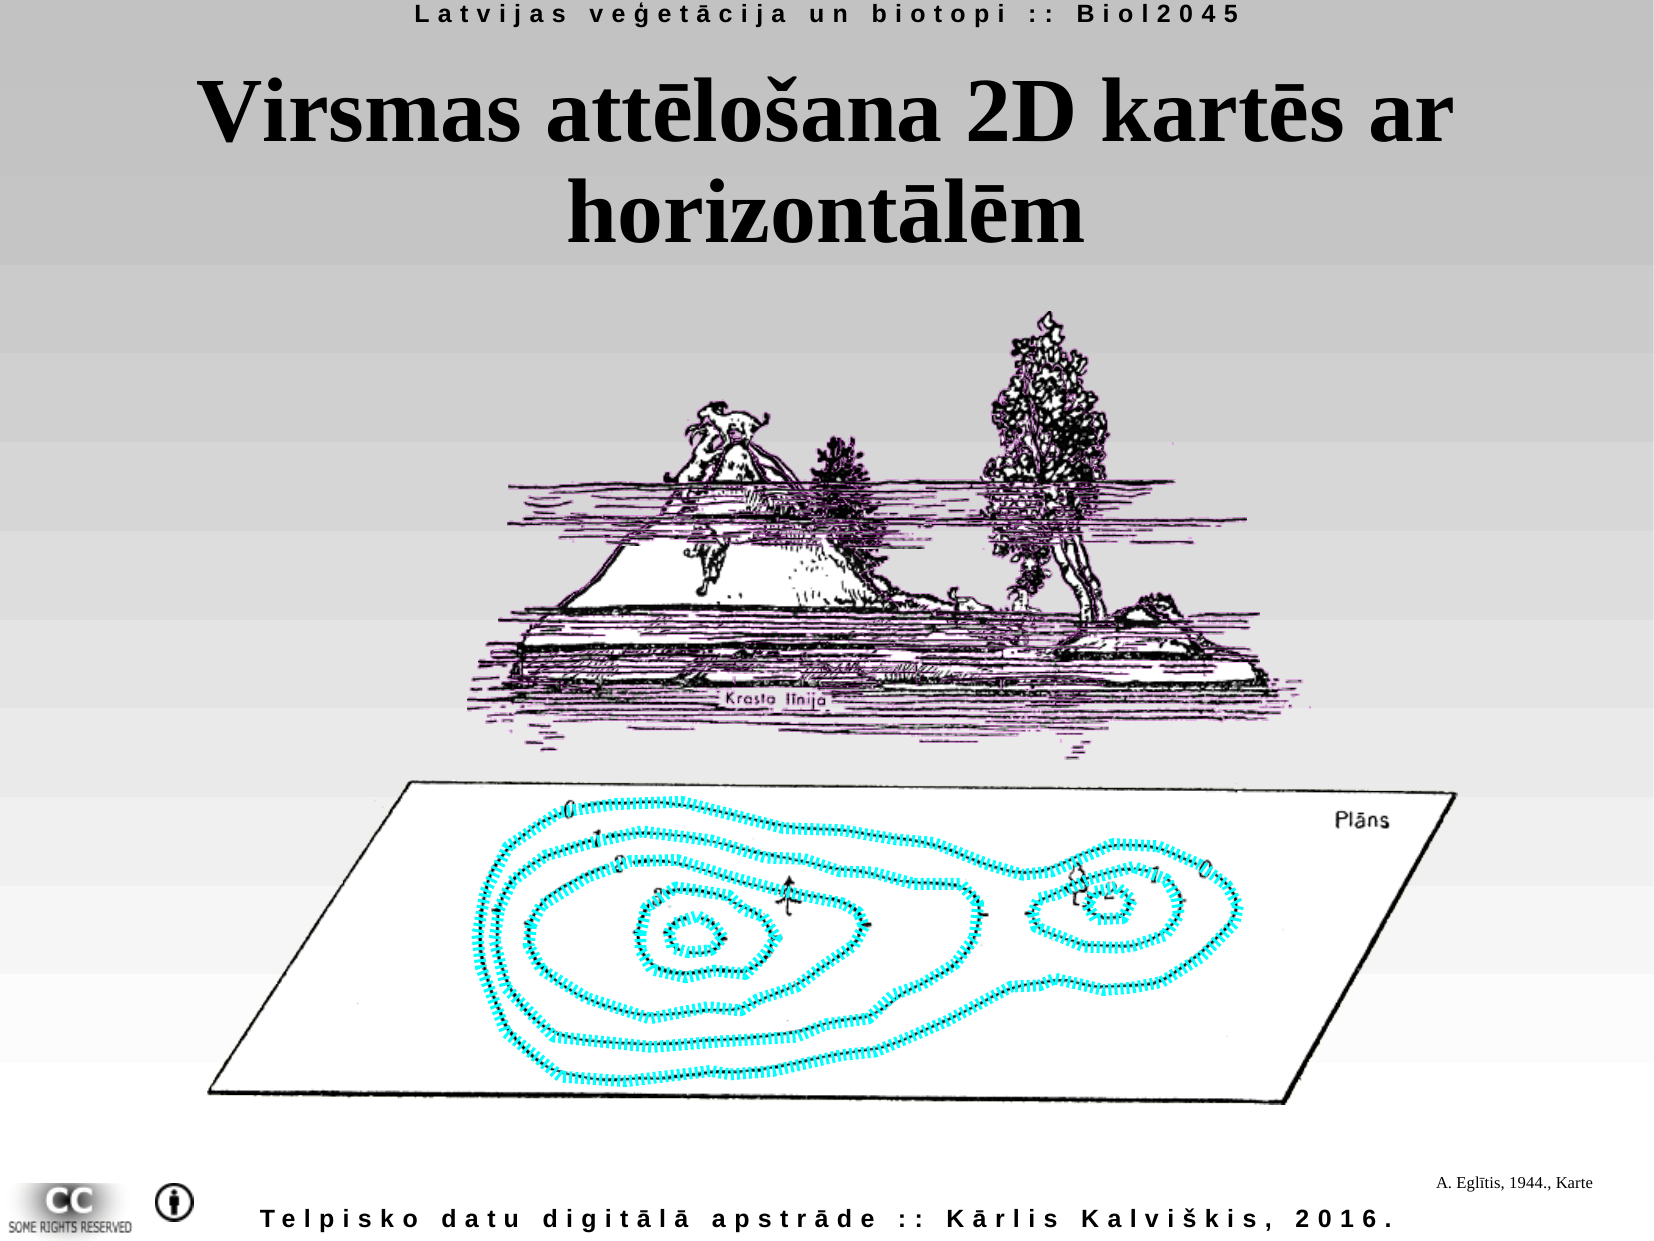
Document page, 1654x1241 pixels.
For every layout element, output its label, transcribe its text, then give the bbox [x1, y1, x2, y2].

title Virsmas attēlošana 2D kartēs ar horizontālēm [0, 59, 1654, 328]
text_box A. Eglītis, 1944., Karte [1421, 1165, 1609, 1199]
picture [0, 311, 1654, 1241]
picture [0, 0, 1654, 59]
